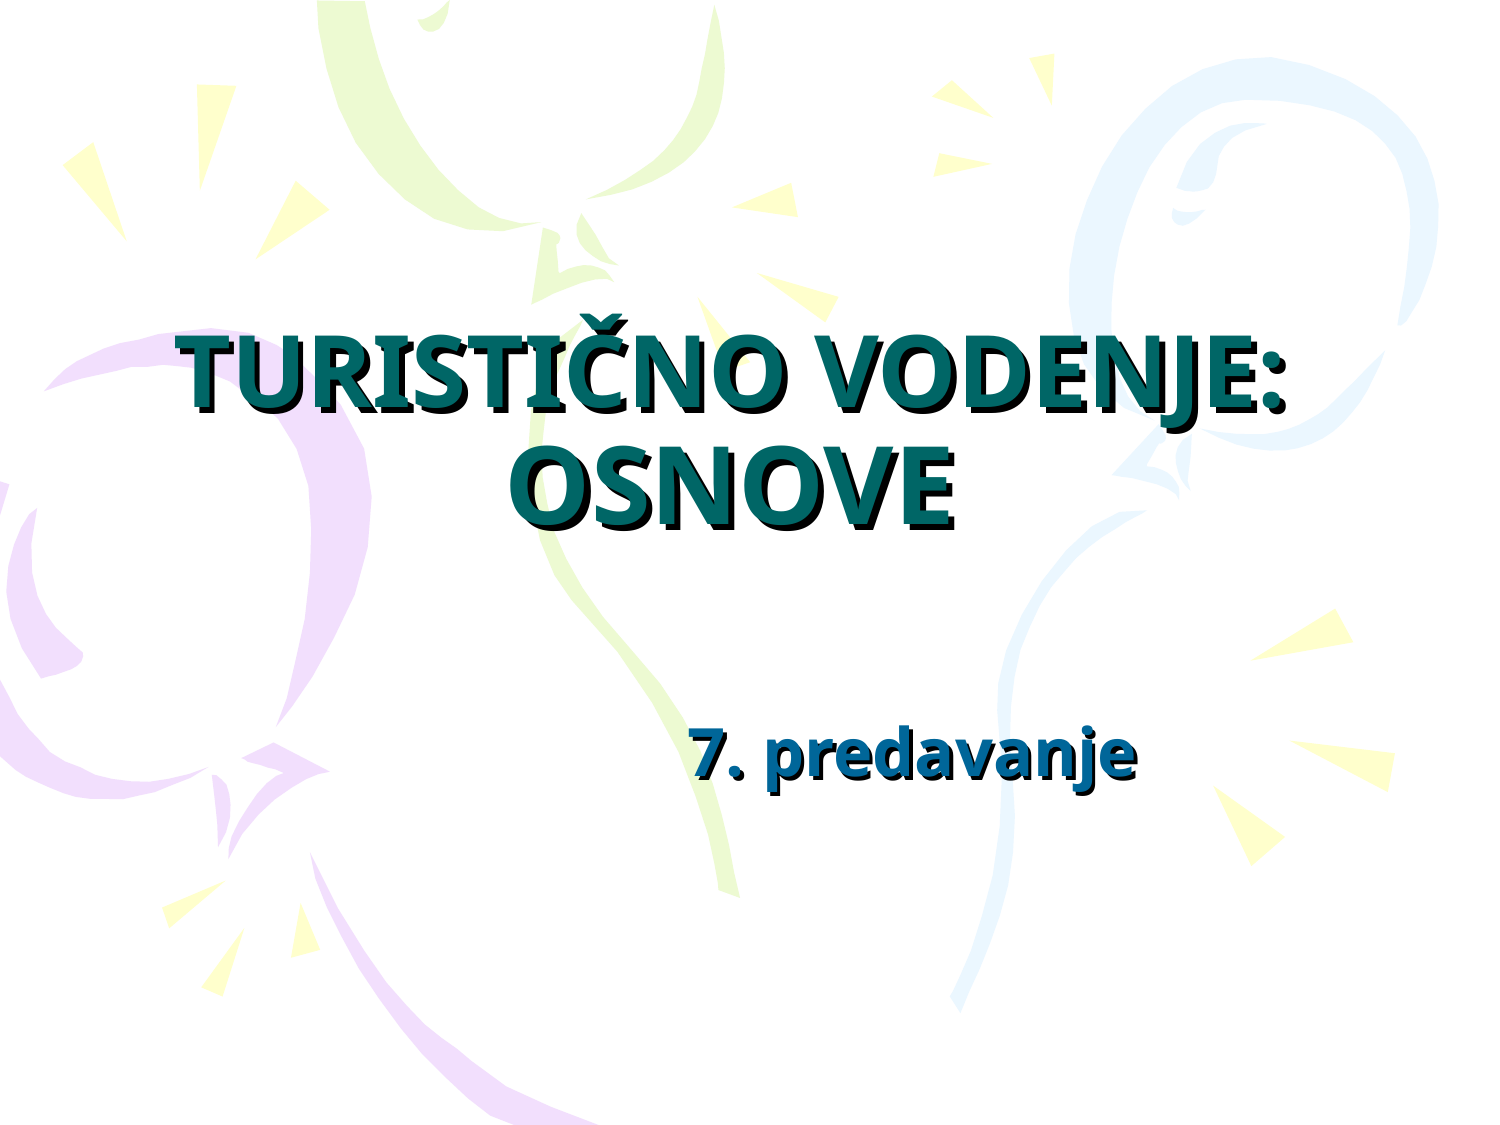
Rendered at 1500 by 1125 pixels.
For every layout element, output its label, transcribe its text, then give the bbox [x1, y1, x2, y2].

title TURISTIČNO VODENJE: OSNOVE [41, 97, 1419, 686]
subtitle 7. predavanje [408, 702, 1417, 946]
